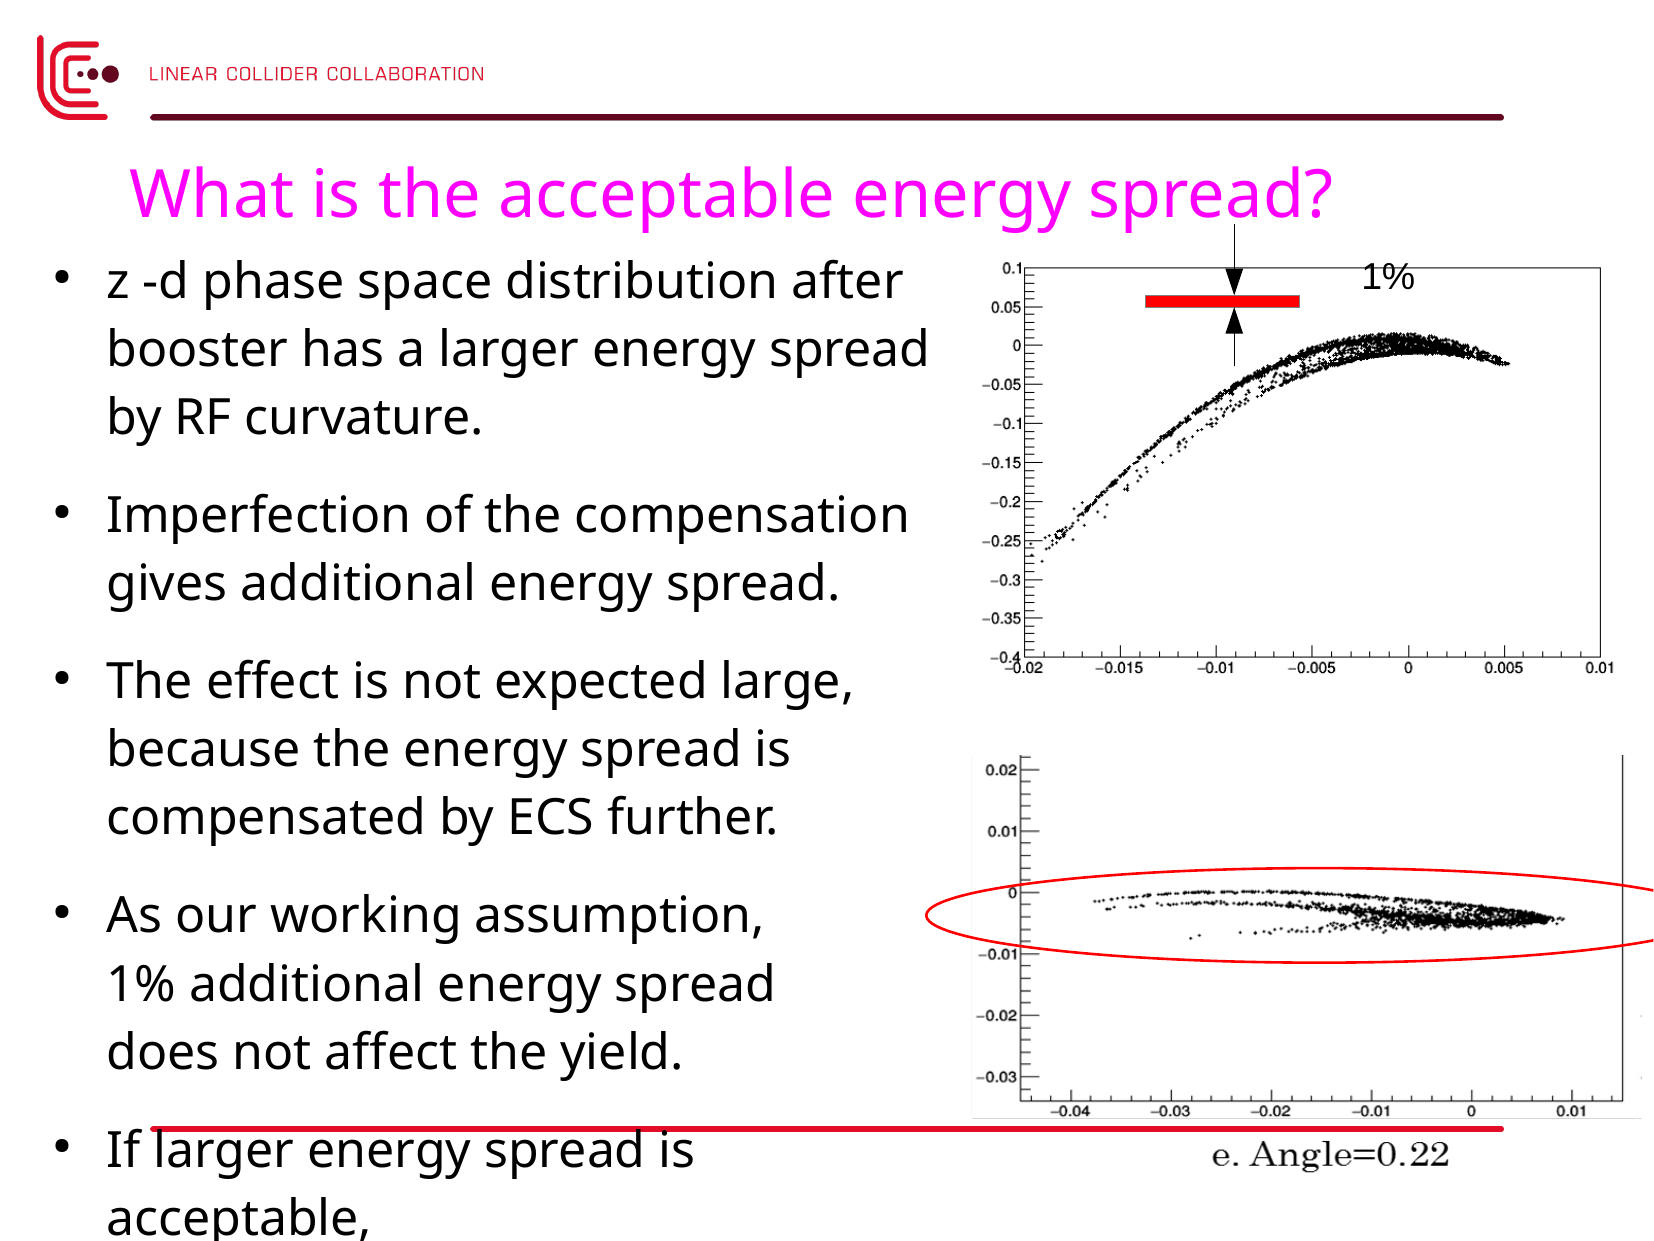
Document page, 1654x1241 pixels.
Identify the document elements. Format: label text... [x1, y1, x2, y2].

picture [934, 259, 1642, 904]
title What is the acceptable energy spread? [129, 88, 1619, 296]
list z -d phase space distribution after booster has a larger energy spread by RF curvature. Imperfection of the compensation gives additional energy spread. The effect is not expected large, because the energy spread is compensated by ECS further. As our working assumption, 1% additional energy spread does not affect the yield. If larger energy spread is acceptable, the accelerator voltage is gained. [35, 244, 934, 1088]
text_box [1145, 295, 1300, 308]
picture [934, 870, 1642, 961]
text_box 1% [1346, 248, 1431, 305]
picture [37, 35, 483, 120]
picture [150, 927, 1642, 1182]
